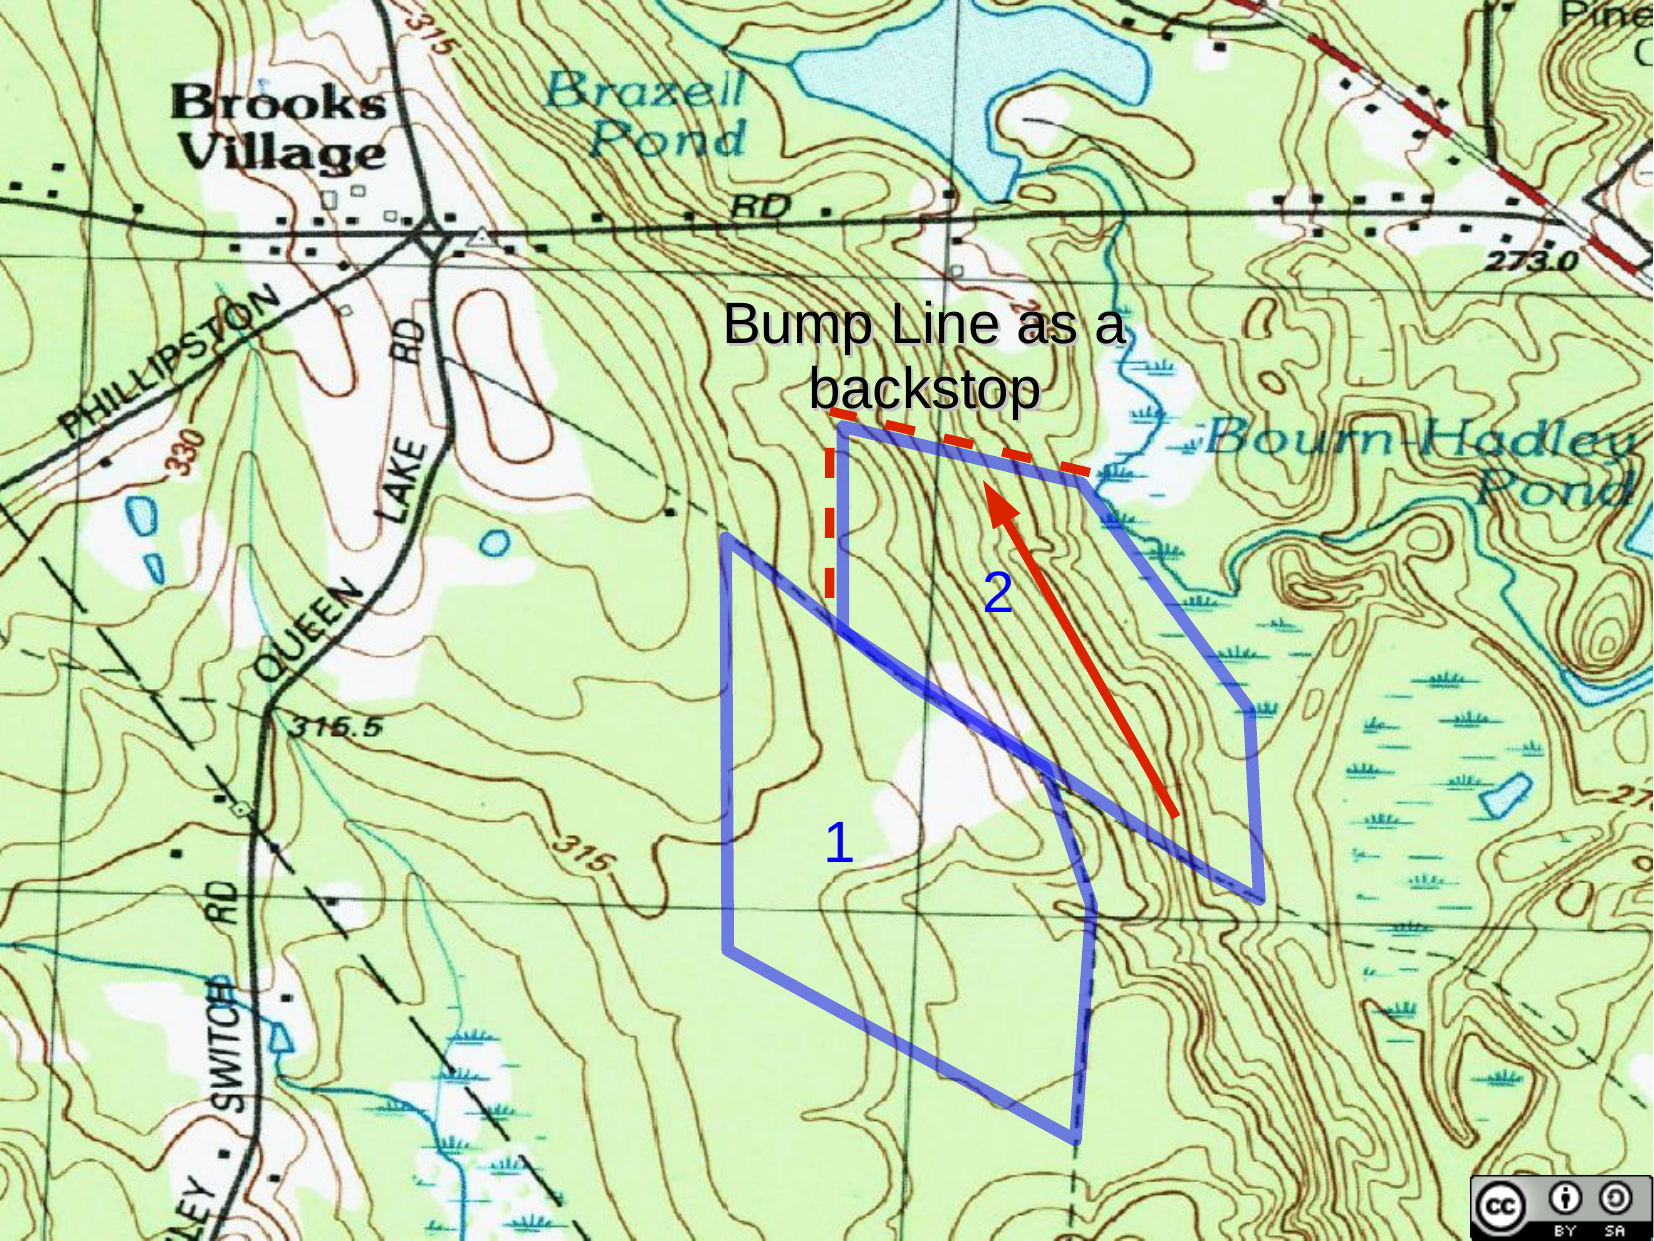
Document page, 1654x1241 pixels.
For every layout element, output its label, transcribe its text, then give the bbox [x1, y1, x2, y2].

picture [0, 0, 1654, 1241]
text_box 1 [808, 802, 871, 883]
text_box 2 [968, 551, 1031, 632]
text_box Bump Line as a backstop [707, 283, 1147, 429]
